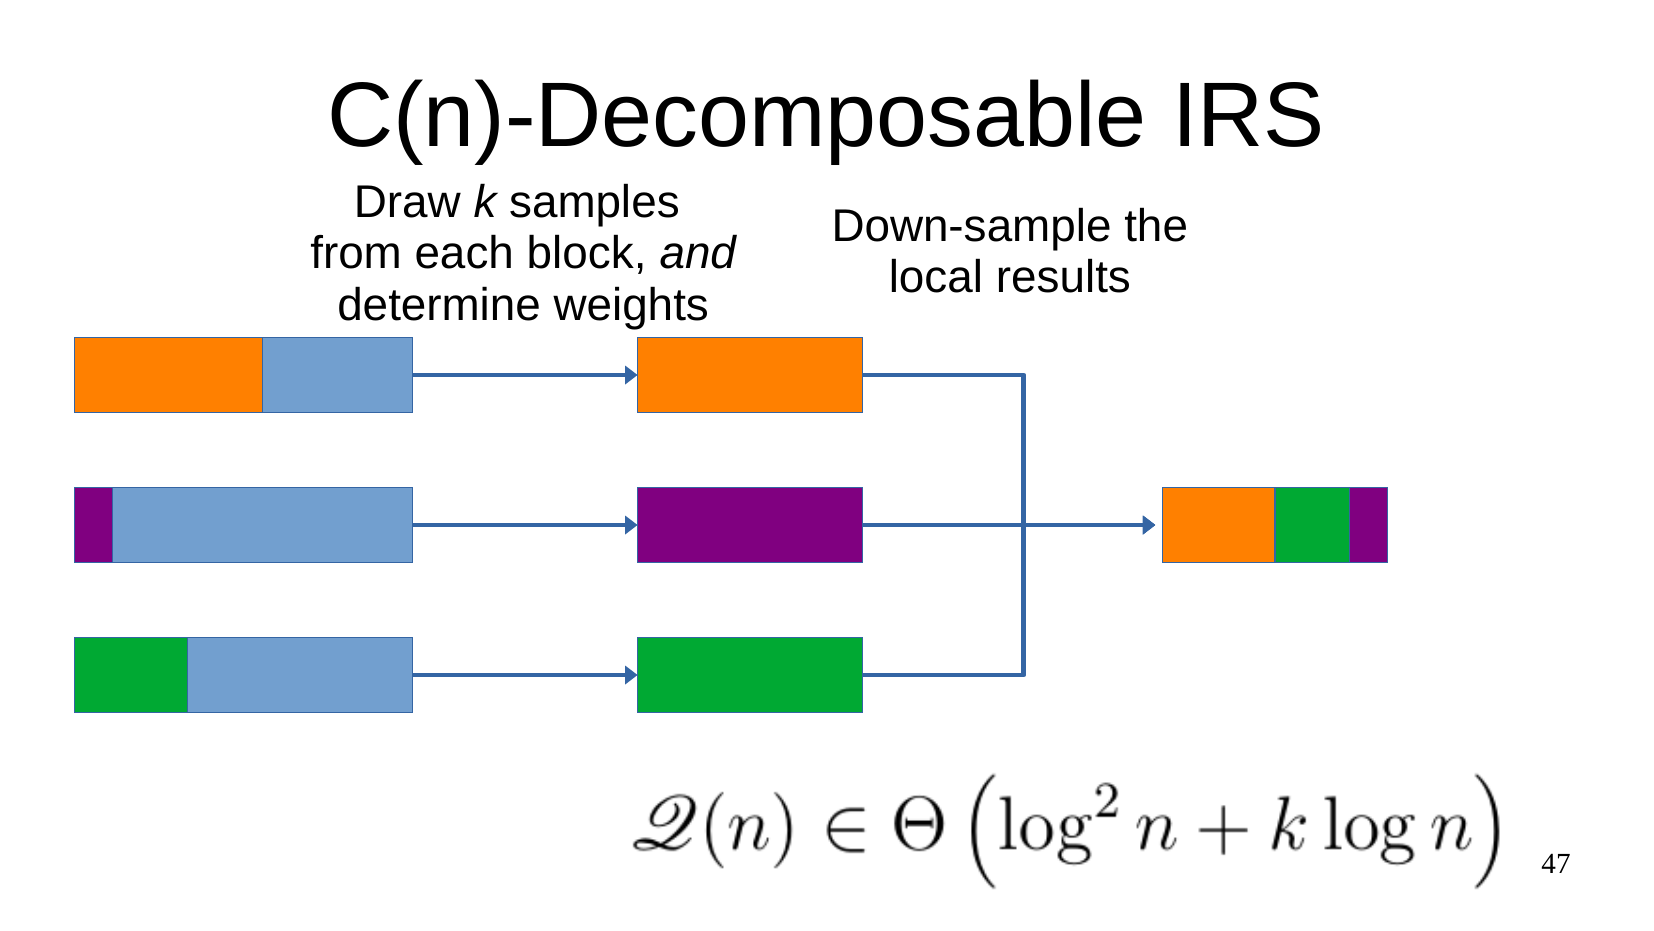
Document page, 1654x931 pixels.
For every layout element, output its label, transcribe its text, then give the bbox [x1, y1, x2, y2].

text_box Draw k samples from each block, and determine weights [295, 168, 751, 338]
text_box [74, 337, 413, 413]
text_box [74, 487, 413, 563]
title C(n)-Decomposable IRS [82, 37, 1571, 193]
text_box [1162, 487, 1388, 563]
text_box [74, 637, 413, 713]
text_box [637, 337, 863, 413]
text_box Down-sample the local results [816, 192, 1203, 310]
picture [613, 749, 1526, 931]
text_box [637, 487, 863, 563]
text_box [637, 637, 863, 713]
